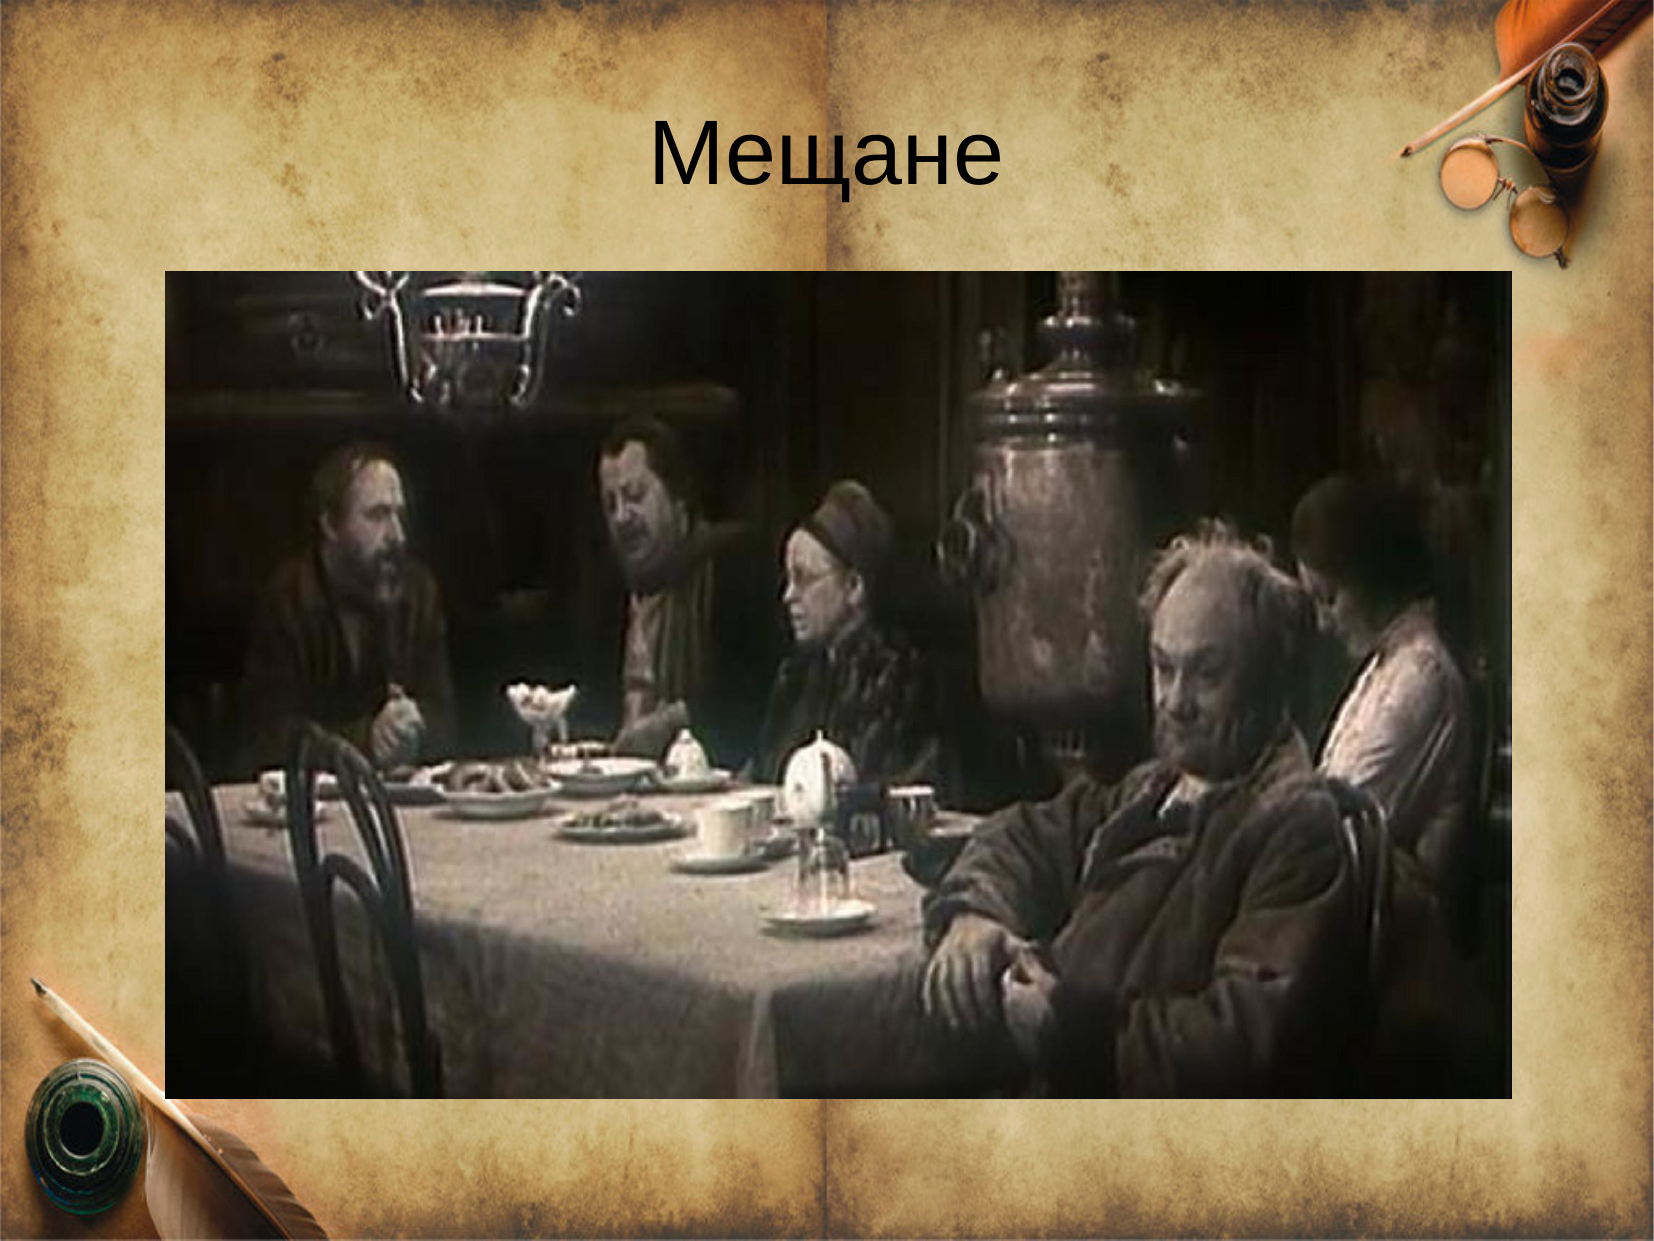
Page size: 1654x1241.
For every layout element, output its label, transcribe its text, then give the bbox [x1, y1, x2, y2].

title Мещане [82, 49, 1571, 257]
picture [0, 0, 1654, 1241]
